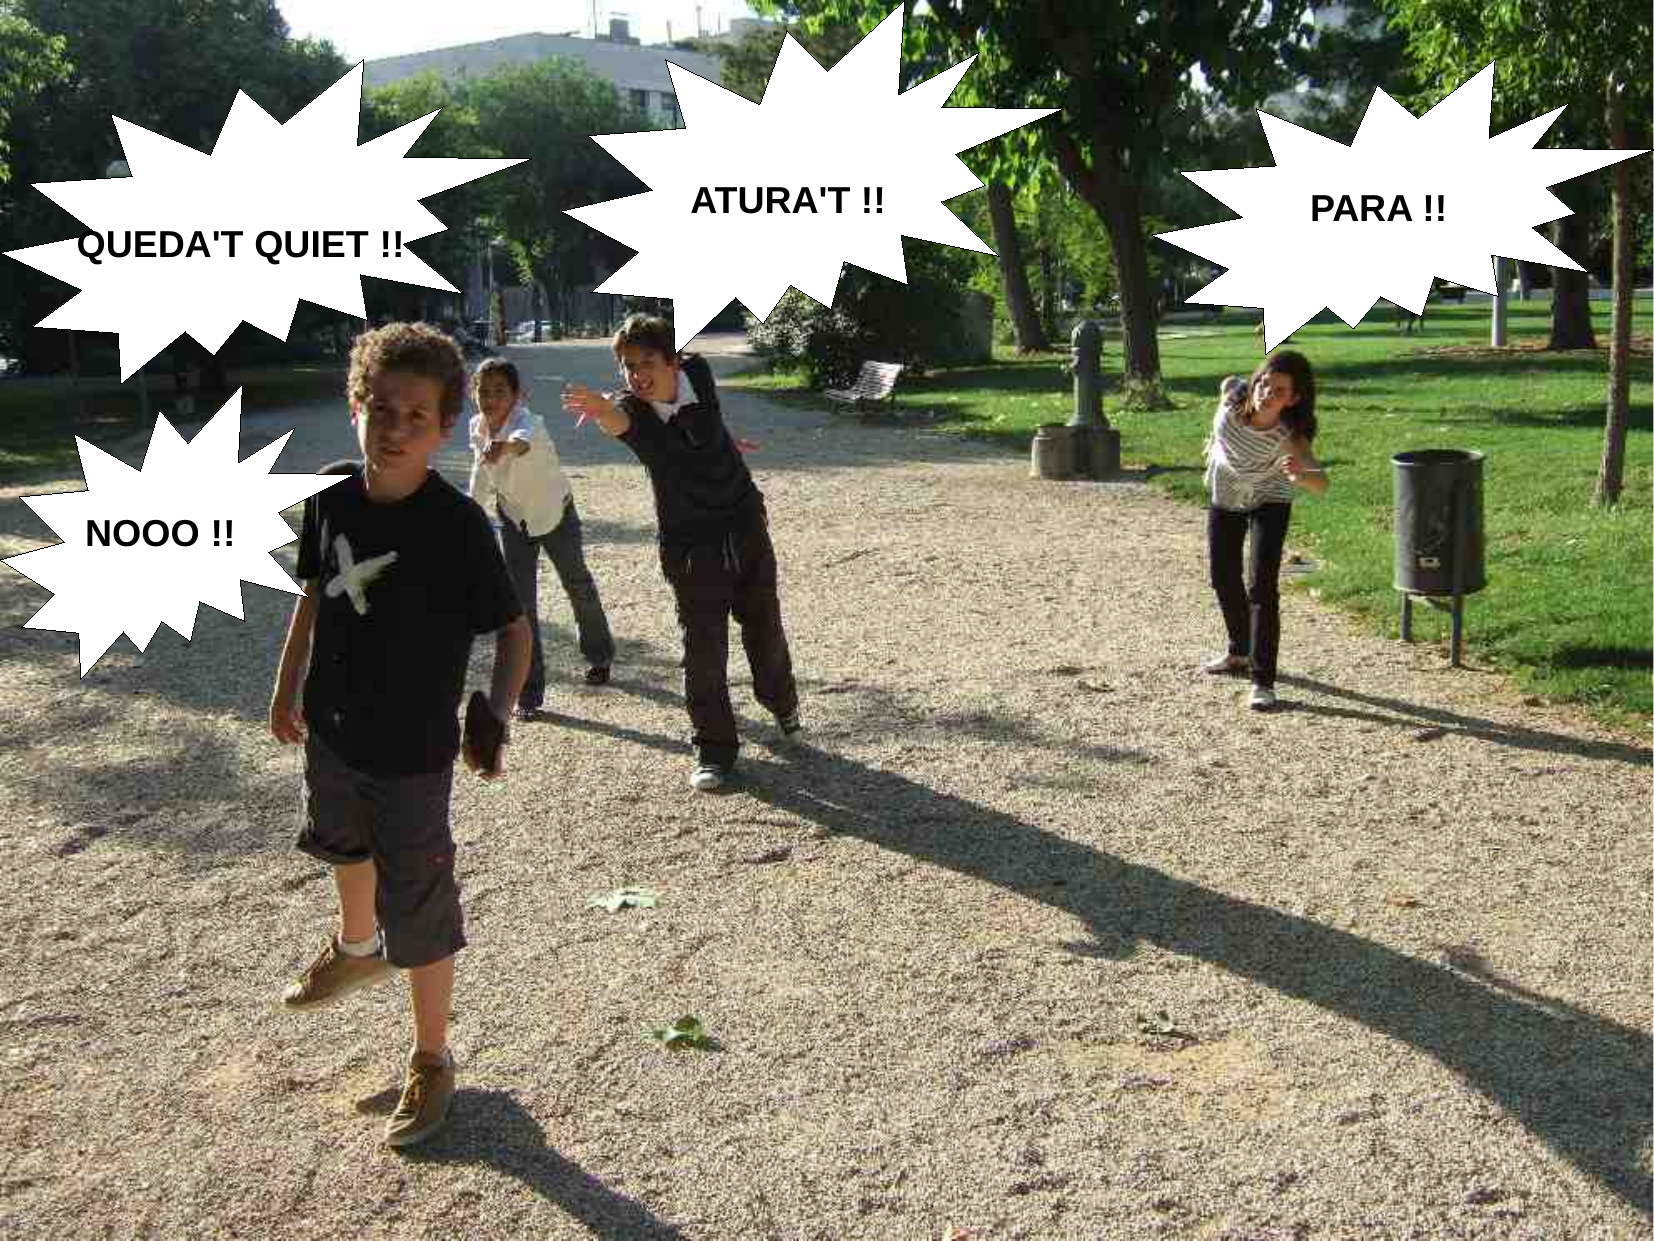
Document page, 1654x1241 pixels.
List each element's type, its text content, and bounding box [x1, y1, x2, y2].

text_box NOOO !! [0, 383, 355, 680]
text_box PARA !! [1151, 59, 1654, 355]
text_box ATURA'T !! [561, 0, 1064, 355]
text_box QUEDA'T QUIET !! [0, 59, 532, 384]
picture [0, 0, 1654, 1241]
